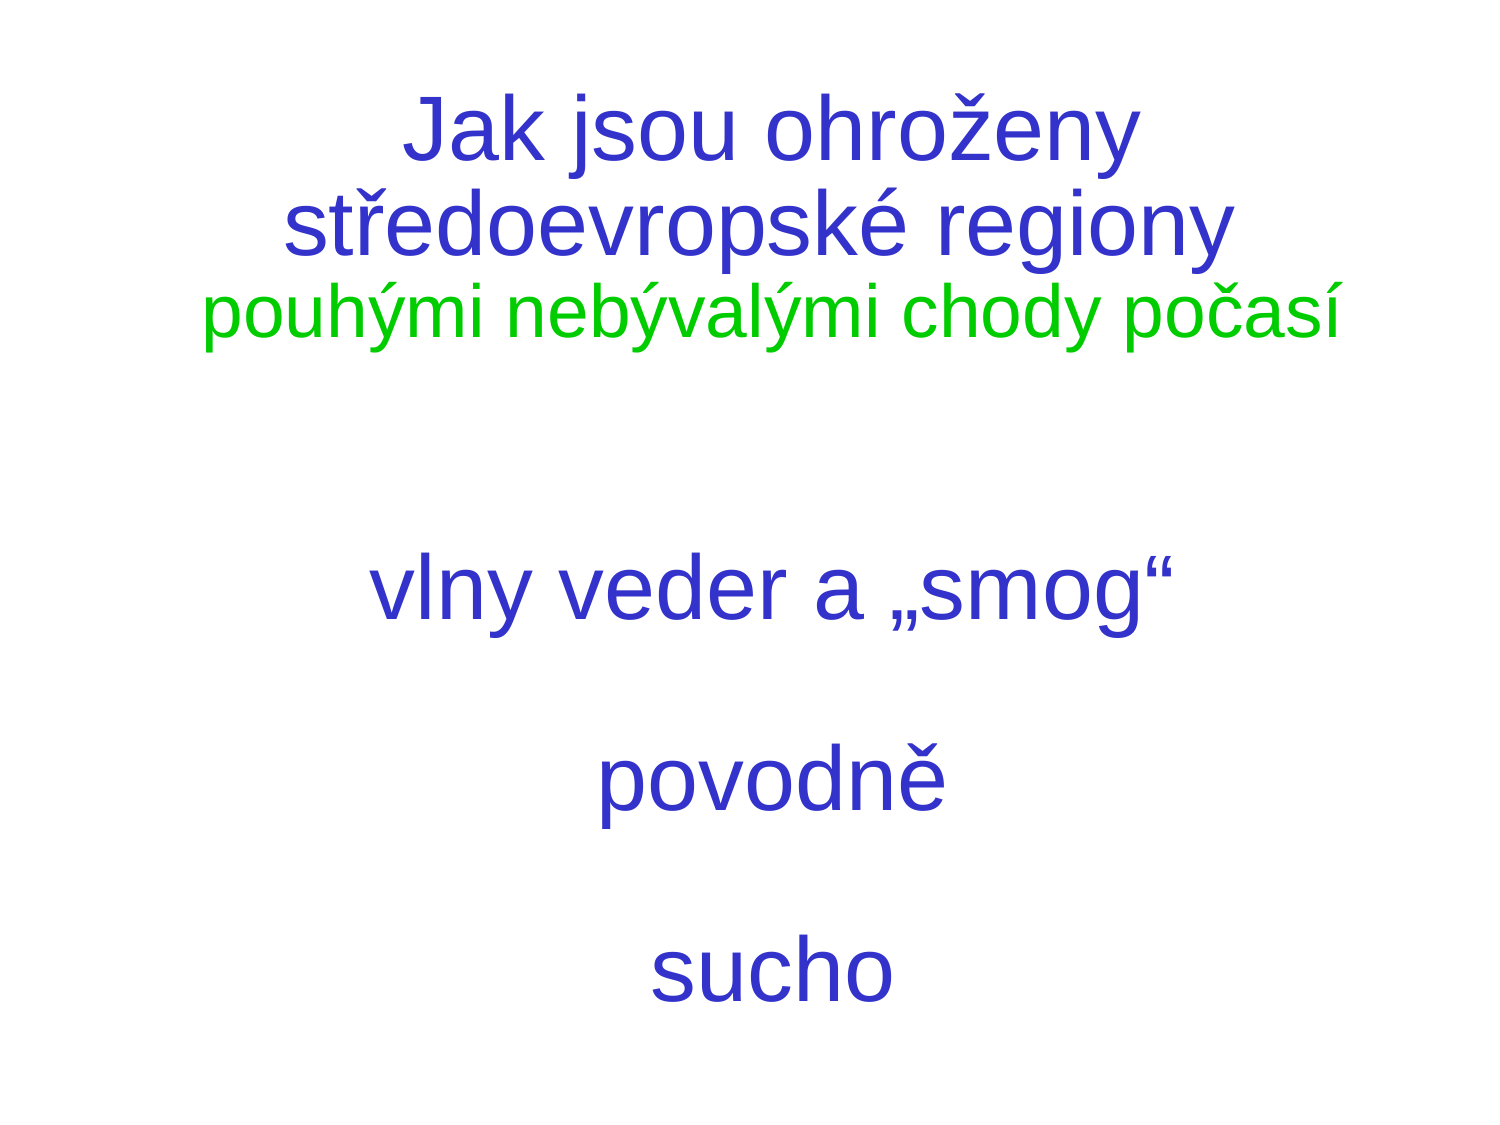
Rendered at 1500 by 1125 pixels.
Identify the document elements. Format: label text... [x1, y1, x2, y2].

title Jak jsou ohroženy středoevropské regiony pouhými nebývalými chody počasí vlny veder a „smog“ povodně sucho [97, 80, 1448, 1024]
